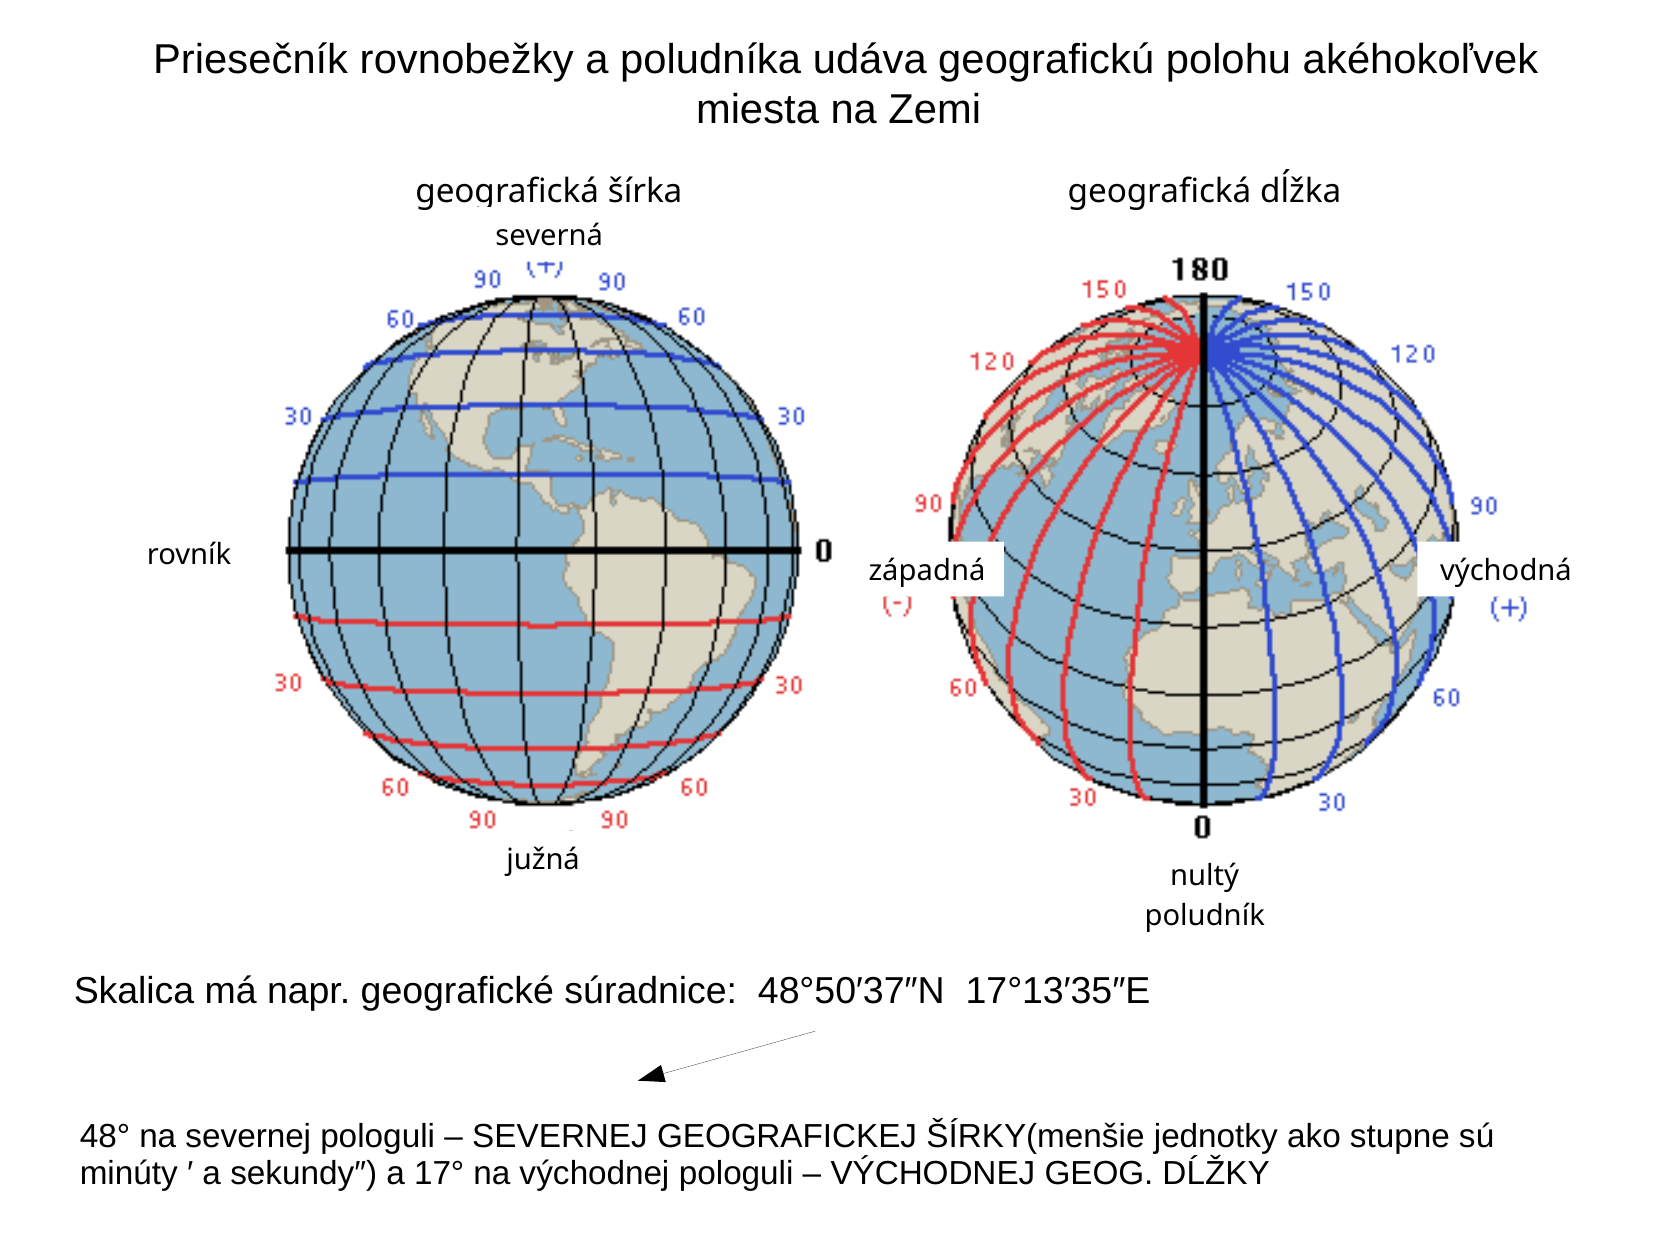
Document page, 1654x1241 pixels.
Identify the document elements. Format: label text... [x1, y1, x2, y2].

picture [147, 159, 1542, 936]
text_box južná [442, 831, 644, 914]
text_box 48° na severnej pologuli – SEVERNEJ GEOGRAFICKEJ ŠÍRKY(menšie jednotky ako stupne sú minúty ′ a sekundy″) a 17° na východnej pologuli – VÝCHODNEJ GEOG. DĹŽKY [64, 1110, 1601, 1210]
text_box severná [448, 207, 650, 257]
text_box západná [850, 541, 1004, 591]
text_box geografická dĺžka [986, 159, 1424, 217]
text_box Skalica má napr. geografické súradnice: 48°50′37″N 17°13′35″E [59, 962, 1595, 1020]
text_box geografická šírka [330, 159, 768, 217]
text_box východná [1417, 541, 1595, 591]
text_box rovník [100, 525, 278, 575]
title Priesečník rovnobežky a poludníka udáva geografickú polohu akéhokoľvek miesta na Zemi [94, 0, 1583, 257]
text_box nultý poludník [1116, 847, 1294, 931]
